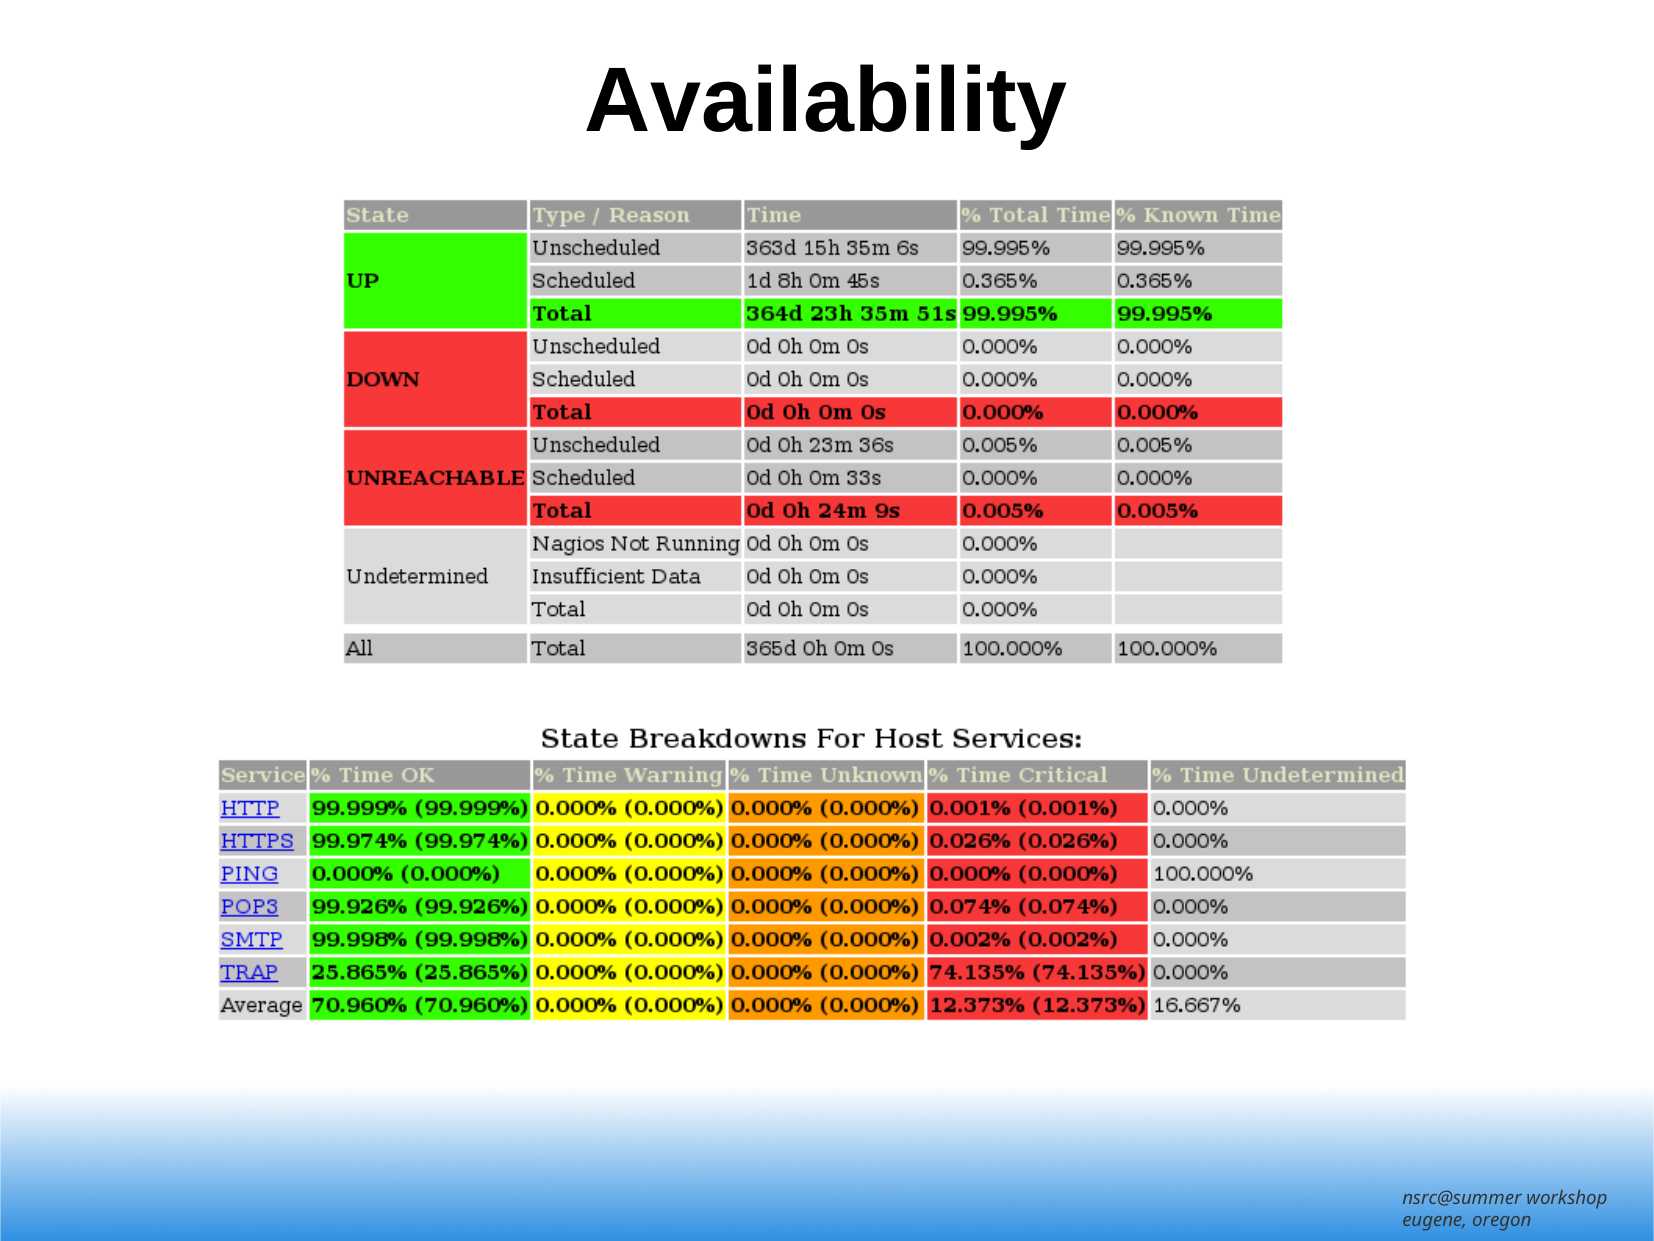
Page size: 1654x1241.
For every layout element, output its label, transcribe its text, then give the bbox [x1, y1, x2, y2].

picture [0, 1083, 1654, 1241]
picture [188, 191, 1467, 1053]
title Availability [82, 45, 1571, 260]
